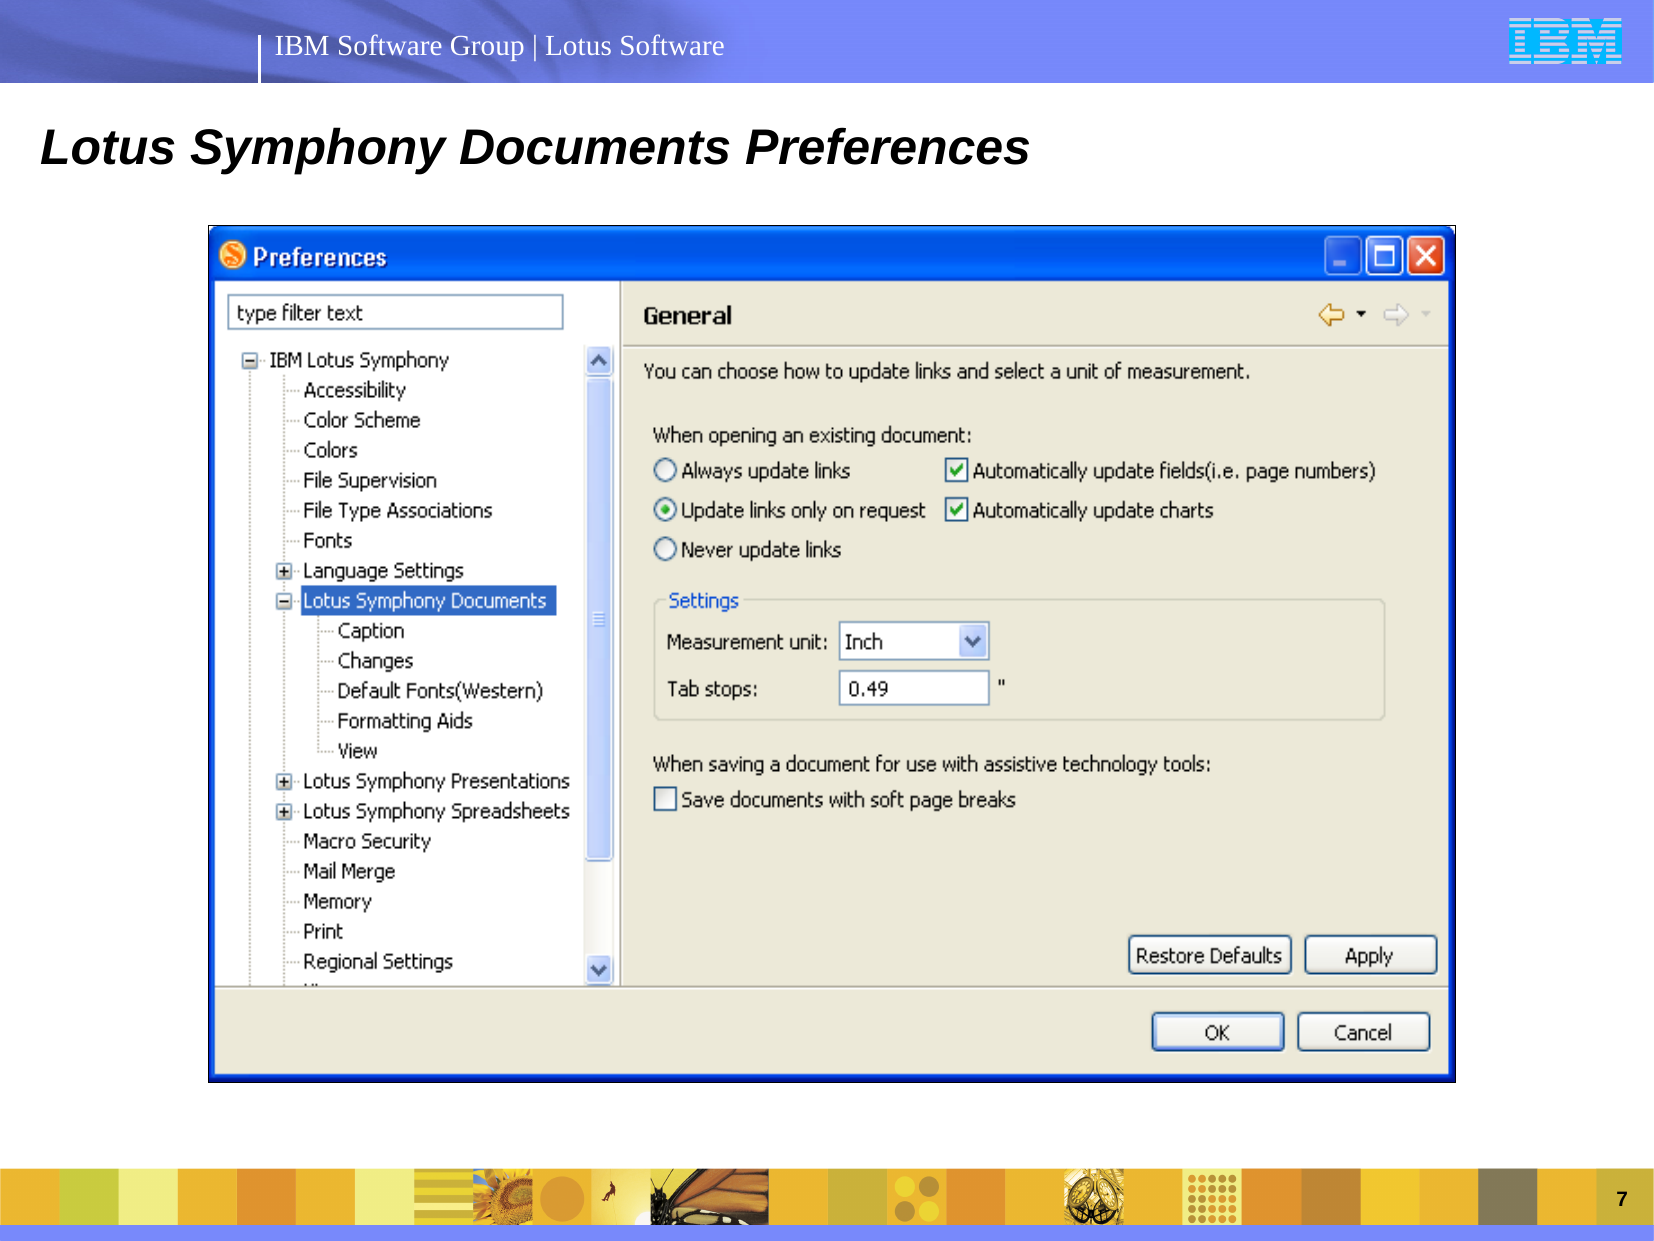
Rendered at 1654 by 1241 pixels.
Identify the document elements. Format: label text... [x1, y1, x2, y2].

picture [0, 0, 1654, 83]
title Lotus Symphony Documents Preferences [25, 114, 1378, 197]
picture [208, 225, 1456, 1083]
picture [0, 1168, 1654, 1225]
